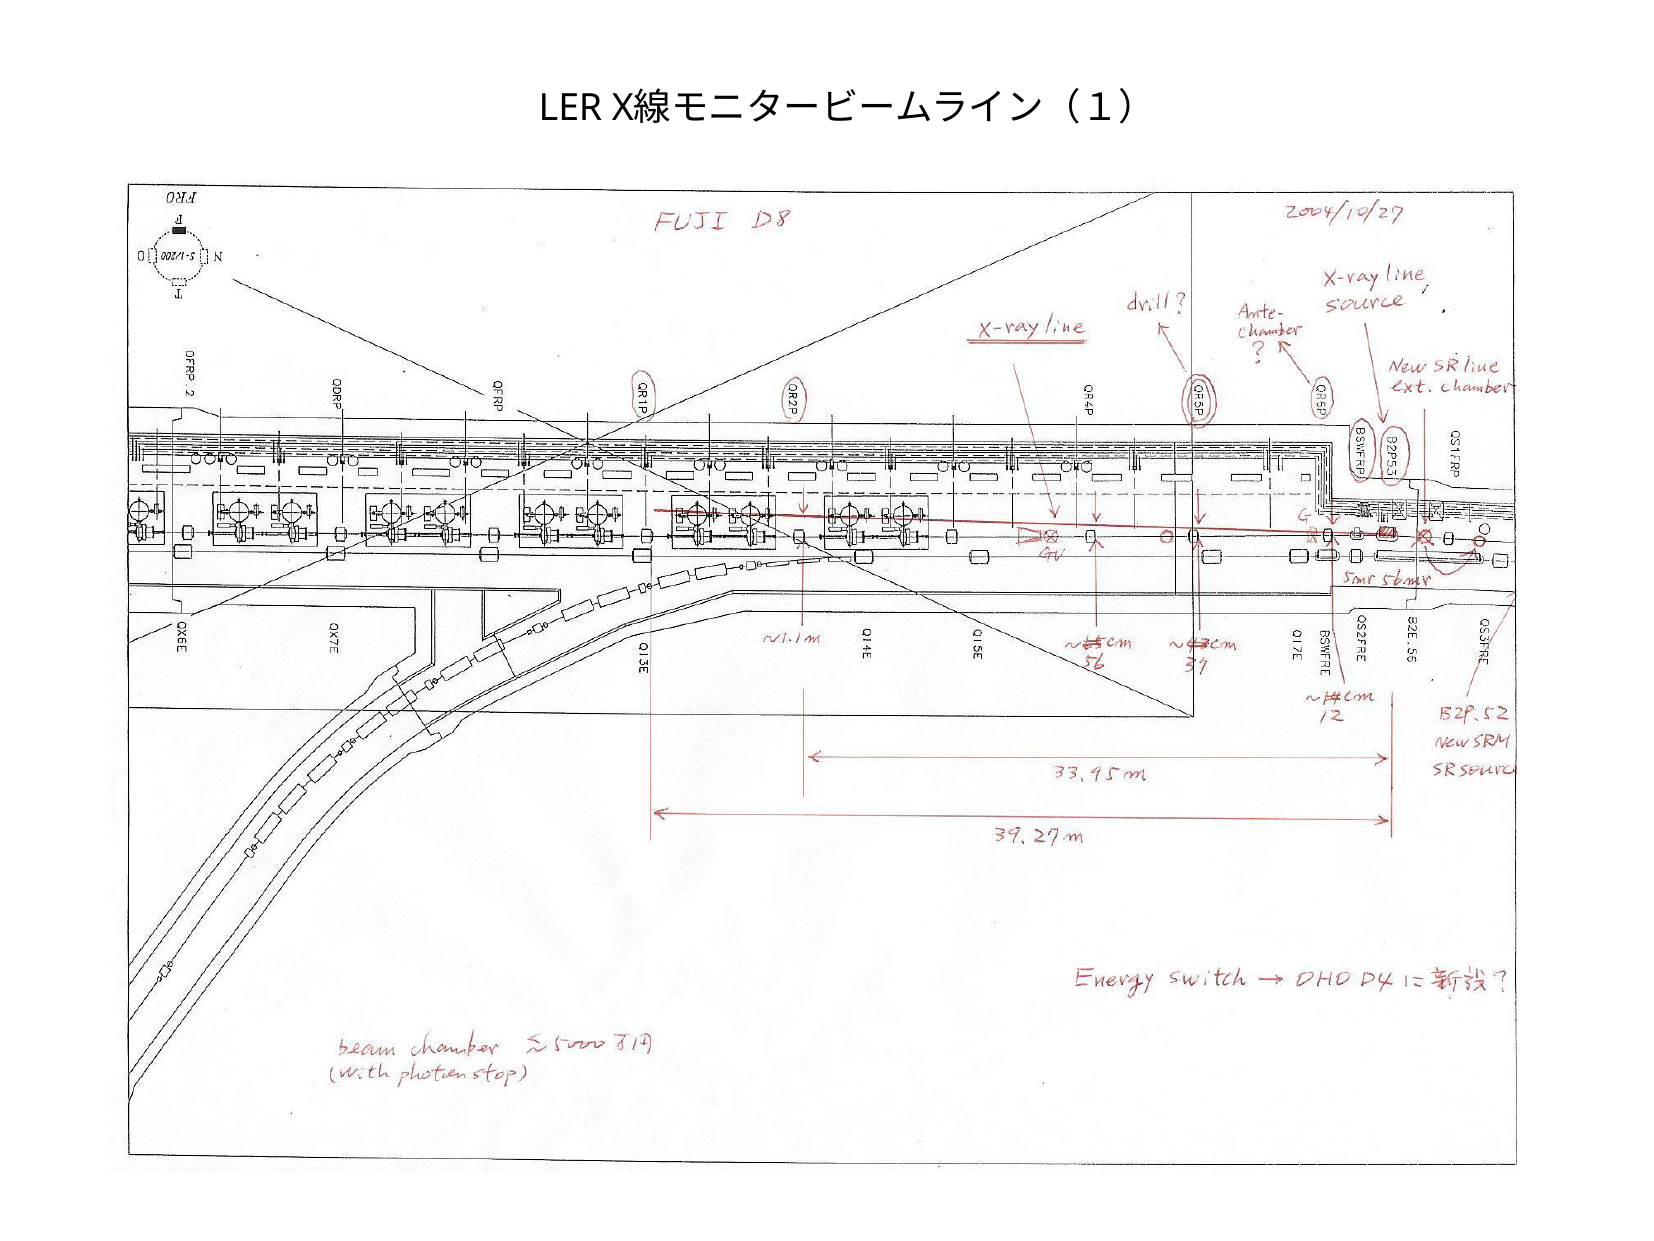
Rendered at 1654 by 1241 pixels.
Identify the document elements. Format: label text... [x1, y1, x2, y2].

picture [110, 179, 1517, 1173]
text_box LER X線モニタービームライン（１） [523, 68, 1172, 139]
